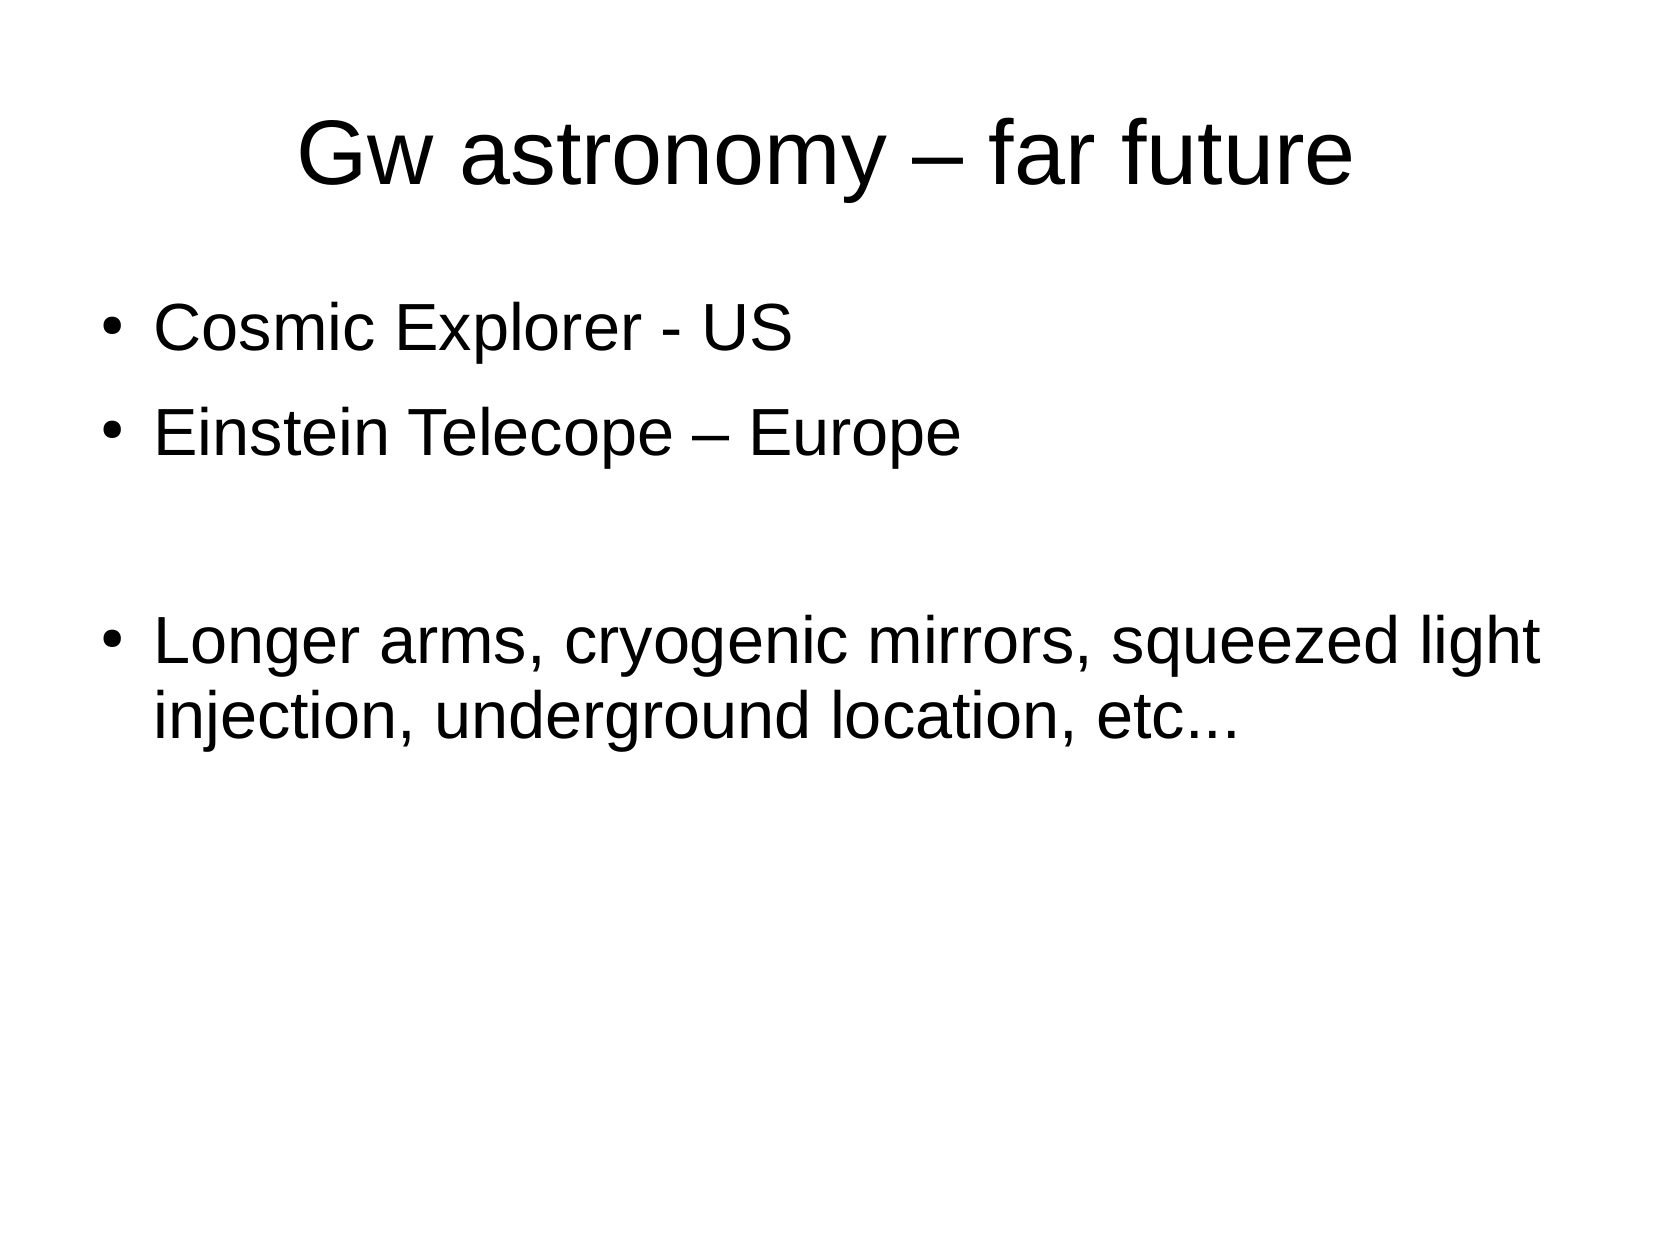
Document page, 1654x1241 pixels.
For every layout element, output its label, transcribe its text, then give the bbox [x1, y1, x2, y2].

list Cosmic Explorer - US Einstein Telecope – Europe Longer arms, cryogenic mirrors, squeezed light injection, underground location, etc... [82, 290, 1571, 1010]
title Gw astronomy – far future [82, 49, 1571, 257]
